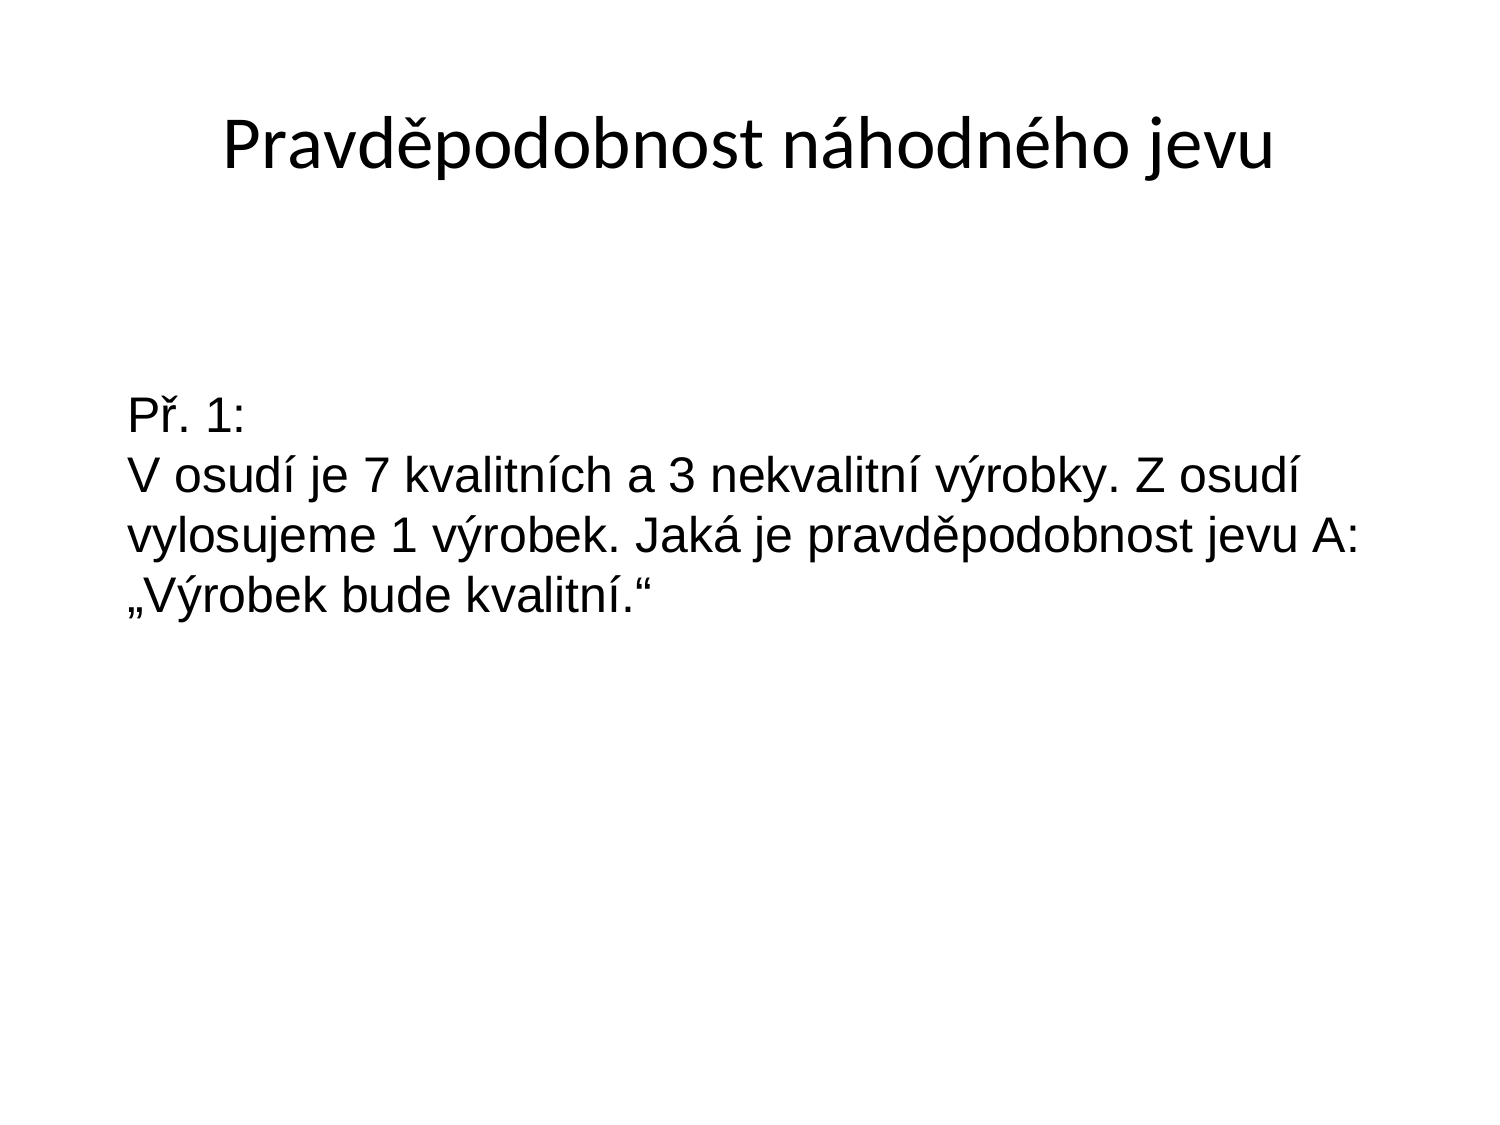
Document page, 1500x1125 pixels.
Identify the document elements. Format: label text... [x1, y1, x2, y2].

text_box Př. 1: V osudí je 7 kvalitních a 3 nekvalitní výrobky. Z osudí vylosujeme 1 výrobek. Jaká je pravděpodobnost jevu A: „Výrobek bude kvalitní.“ [112, 374, 1401, 631]
title Pravděpodobnost náhodného jevu [75, 45, 1426, 233]
